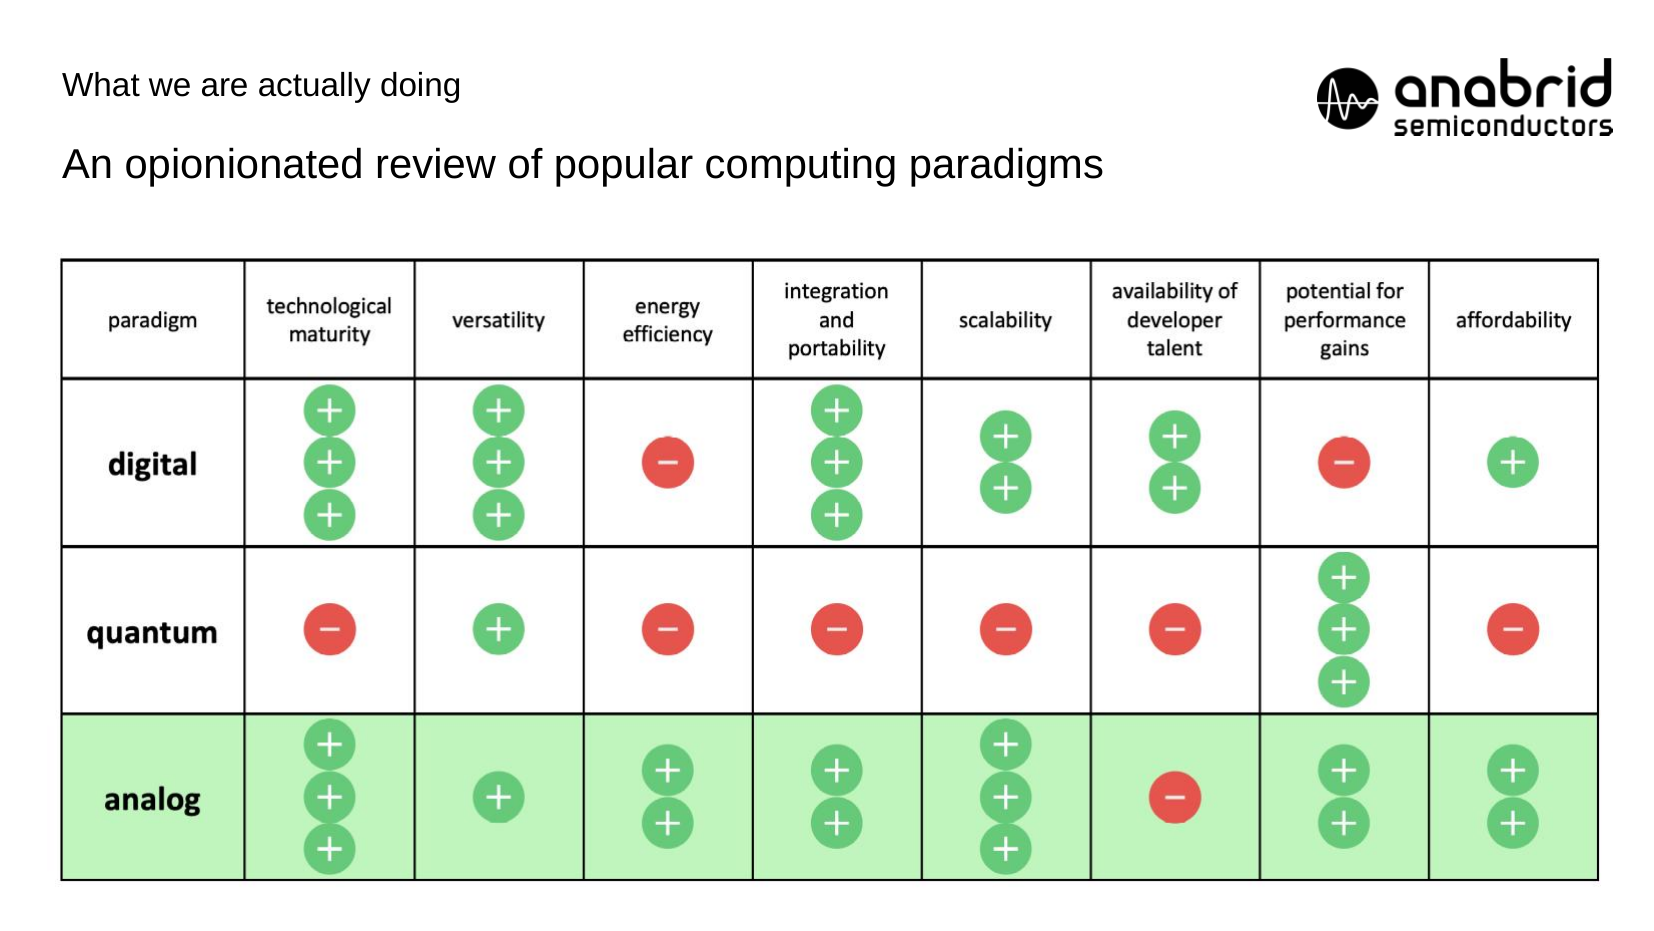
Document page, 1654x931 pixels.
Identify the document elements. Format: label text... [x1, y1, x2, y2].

text_box What we are actually doing An opionionated review of popular computing paradigms [47, 58, 1524, 355]
picture [47, 245, 1613, 895]
picture [1524, 58, 1613, 136]
